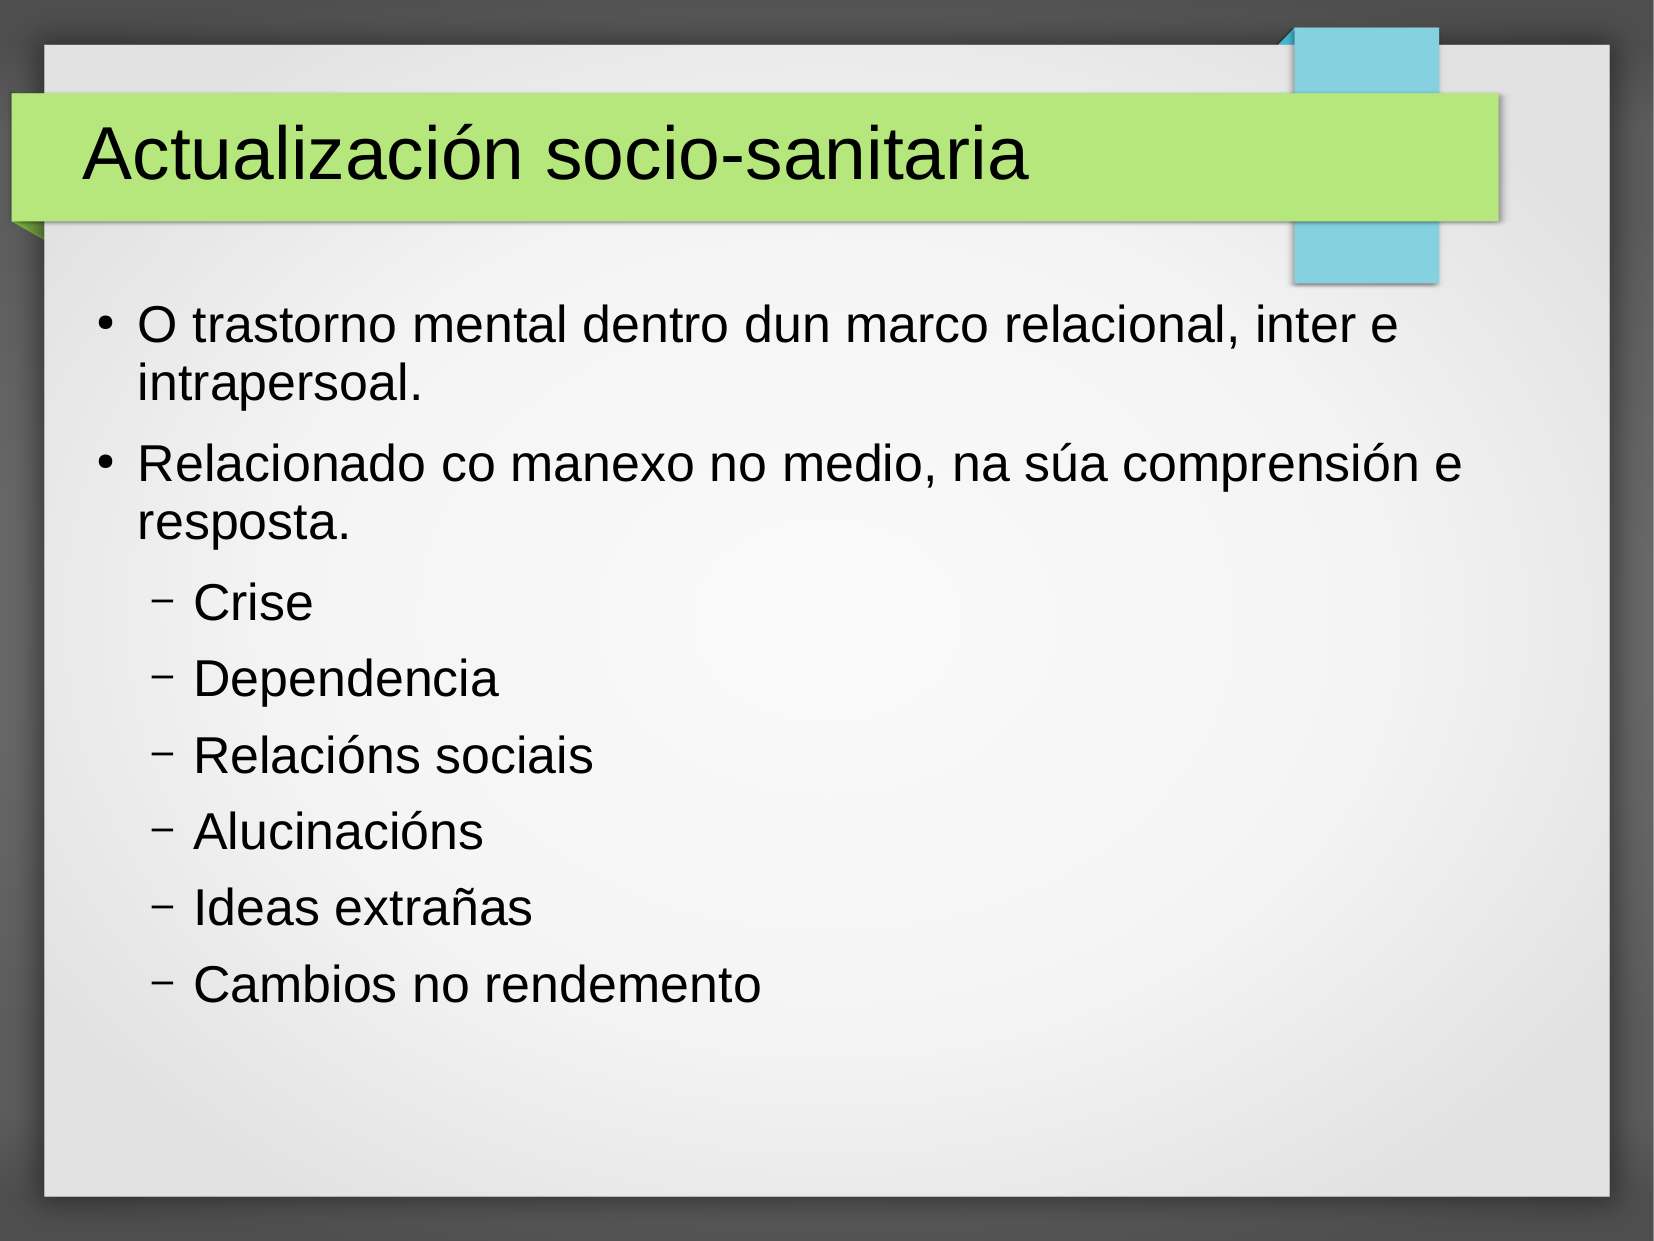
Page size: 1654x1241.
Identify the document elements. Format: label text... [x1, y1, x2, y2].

list O trastorno mental dentro dun marco relacional, inter e intrapersoal. Relacionado co manexo no medio, na súa comprensión e resposta. Crise Dependencia Relacións sociais Alucinacións Ideas extrañas Cambios no rendemento [82, 295, 1571, 1015]
picture [0, 0, 1654, 1241]
title Actualización socio-sanitaria [82, 94, 1264, 213]
